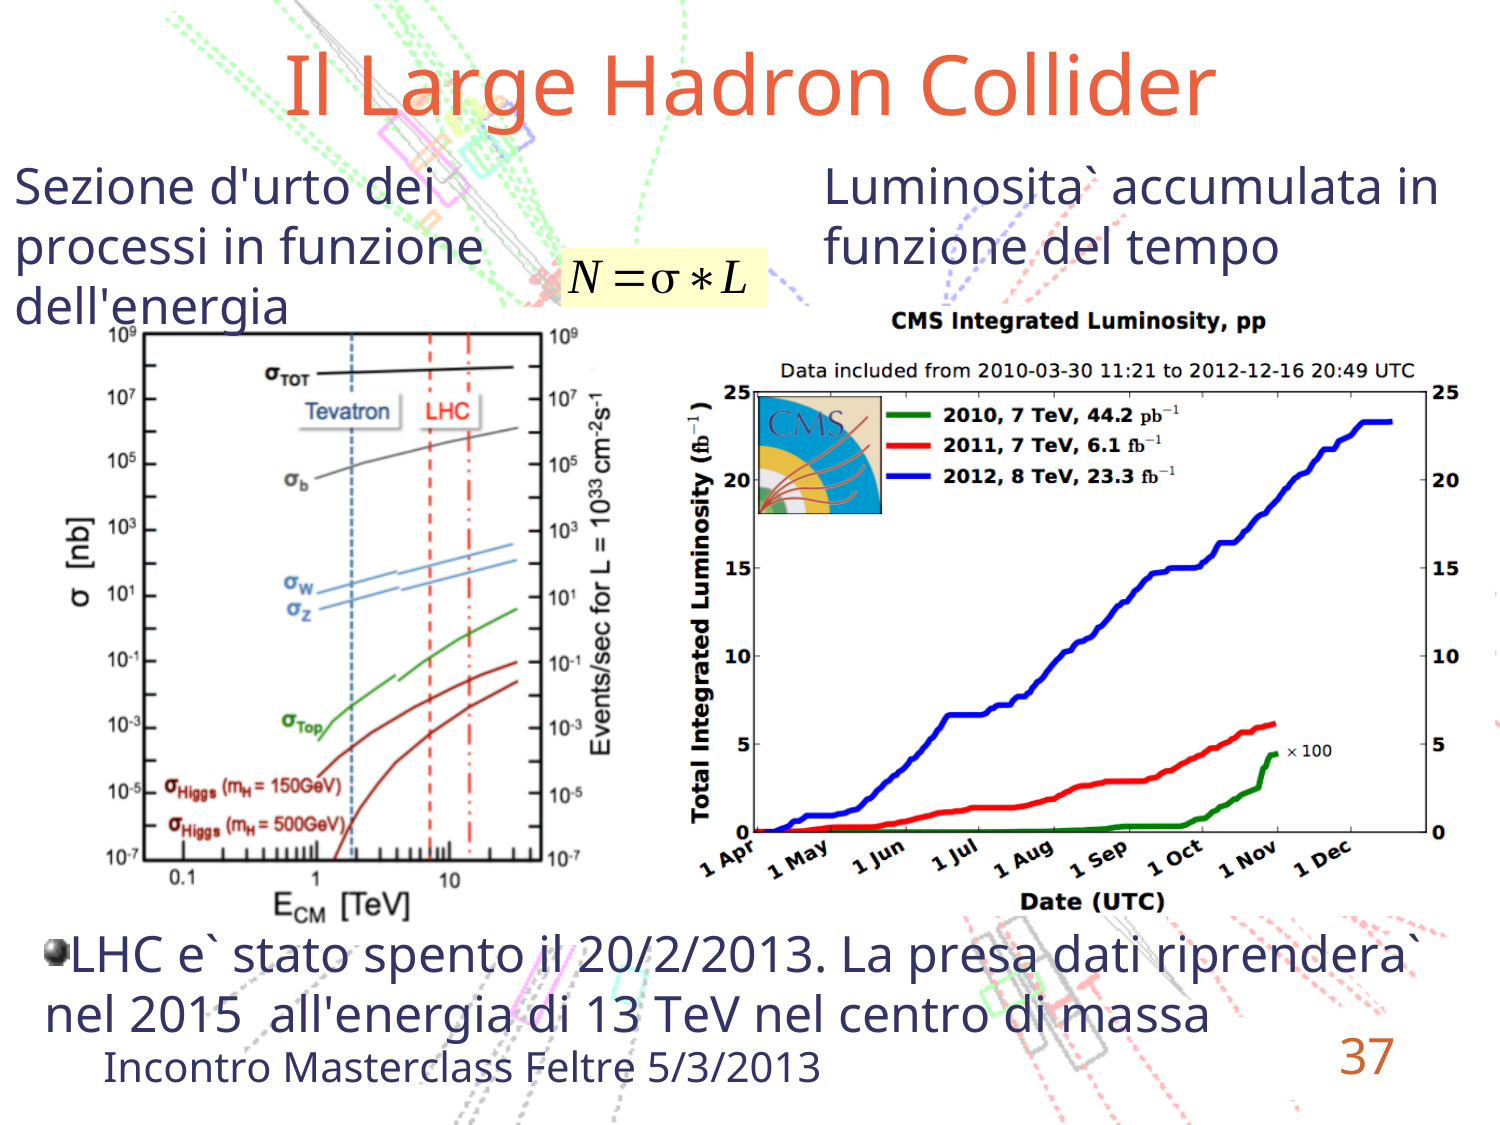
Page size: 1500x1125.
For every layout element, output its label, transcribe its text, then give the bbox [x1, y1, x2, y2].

text_box Sezione d'urto dei processi in funzione dell'energia [0, 147, 650, 283]
picture [0, 0, 1500, 1125]
title Il Large Hadron Collider [40, 2, 1463, 162]
text_box LHC e` stato spento il 20/2/2013. La presa dati riprendera` nel 2015 all'energia di 13 TeV nel centro di massa [29, 915, 1447, 1051]
chart [552, 248, 760, 309]
text_box [760, 248, 768, 308]
text_box Luminosita` accumulata in funzione del tempo [809, 147, 1459, 283]
